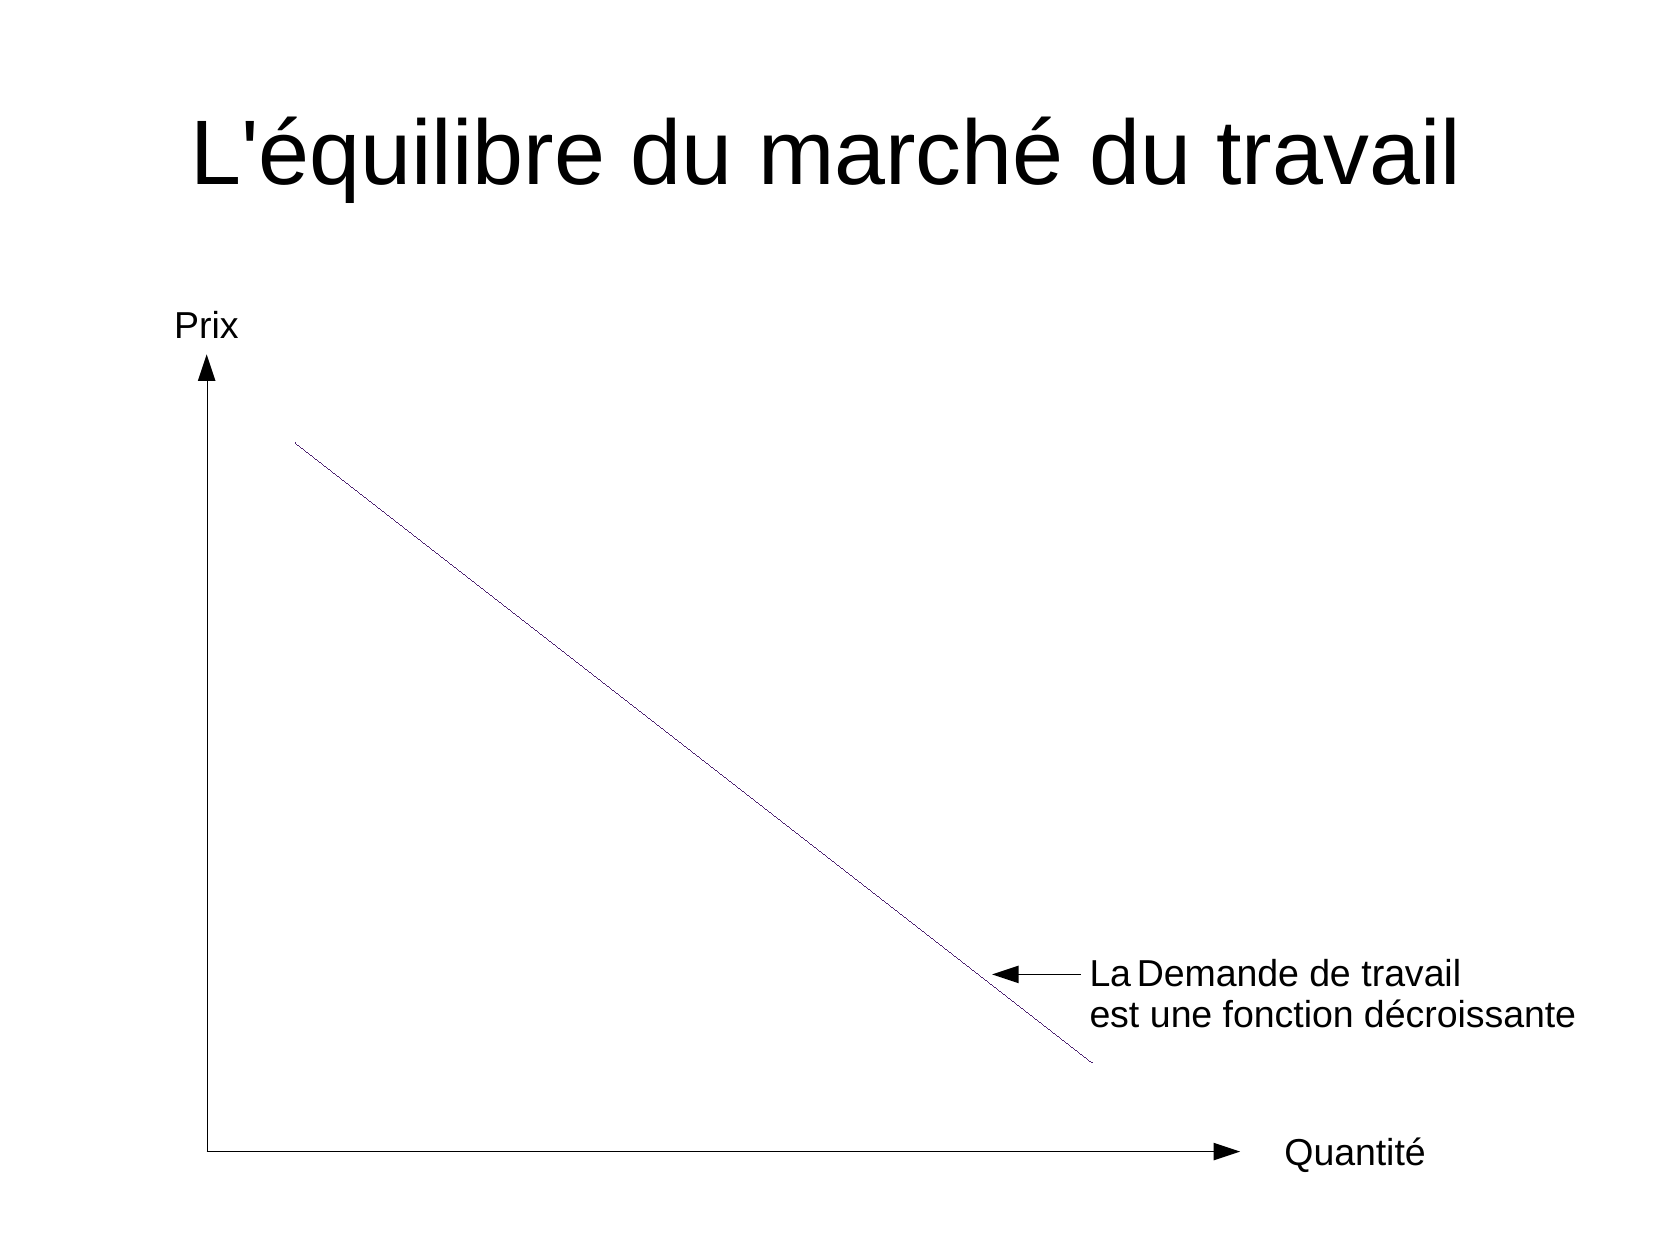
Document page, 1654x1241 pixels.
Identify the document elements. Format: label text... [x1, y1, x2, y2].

text_box Quantité [1269, 1127, 1442, 1182]
text_box Prix [159, 297, 254, 355]
text_box est une fonction décroissante [1074, 986, 1628, 1127]
title L'équilibre du marché du travail [82, 49, 1571, 257]
text_box La [1074, 944, 1147, 986]
text_box Demande de travail [1147, 944, 1477, 986]
